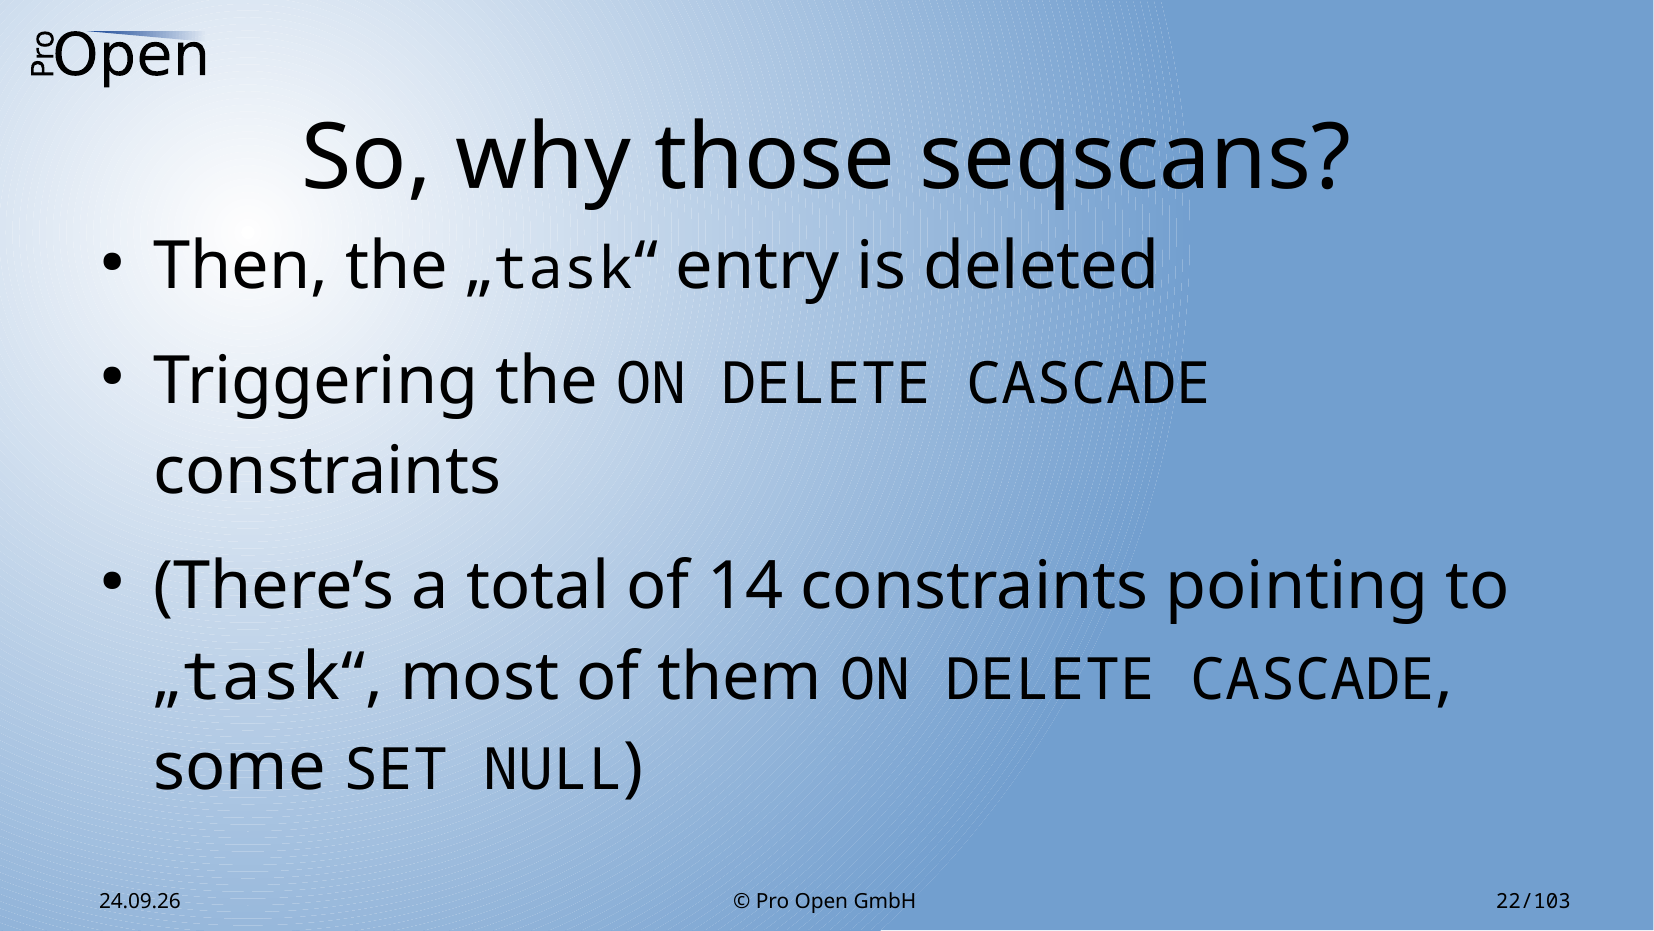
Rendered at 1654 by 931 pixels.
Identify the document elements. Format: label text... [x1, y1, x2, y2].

title So, why those seqscans? [82, 88, 1571, 217]
list Then, the „task“ entry is deleted Triggering the ON DELETE CASCADE constraints (There’s a total of 14 constraints pointing to „task“, most of them ON DELETE CASCADE, some SET NULL) [82, 217, 1571, 827]
